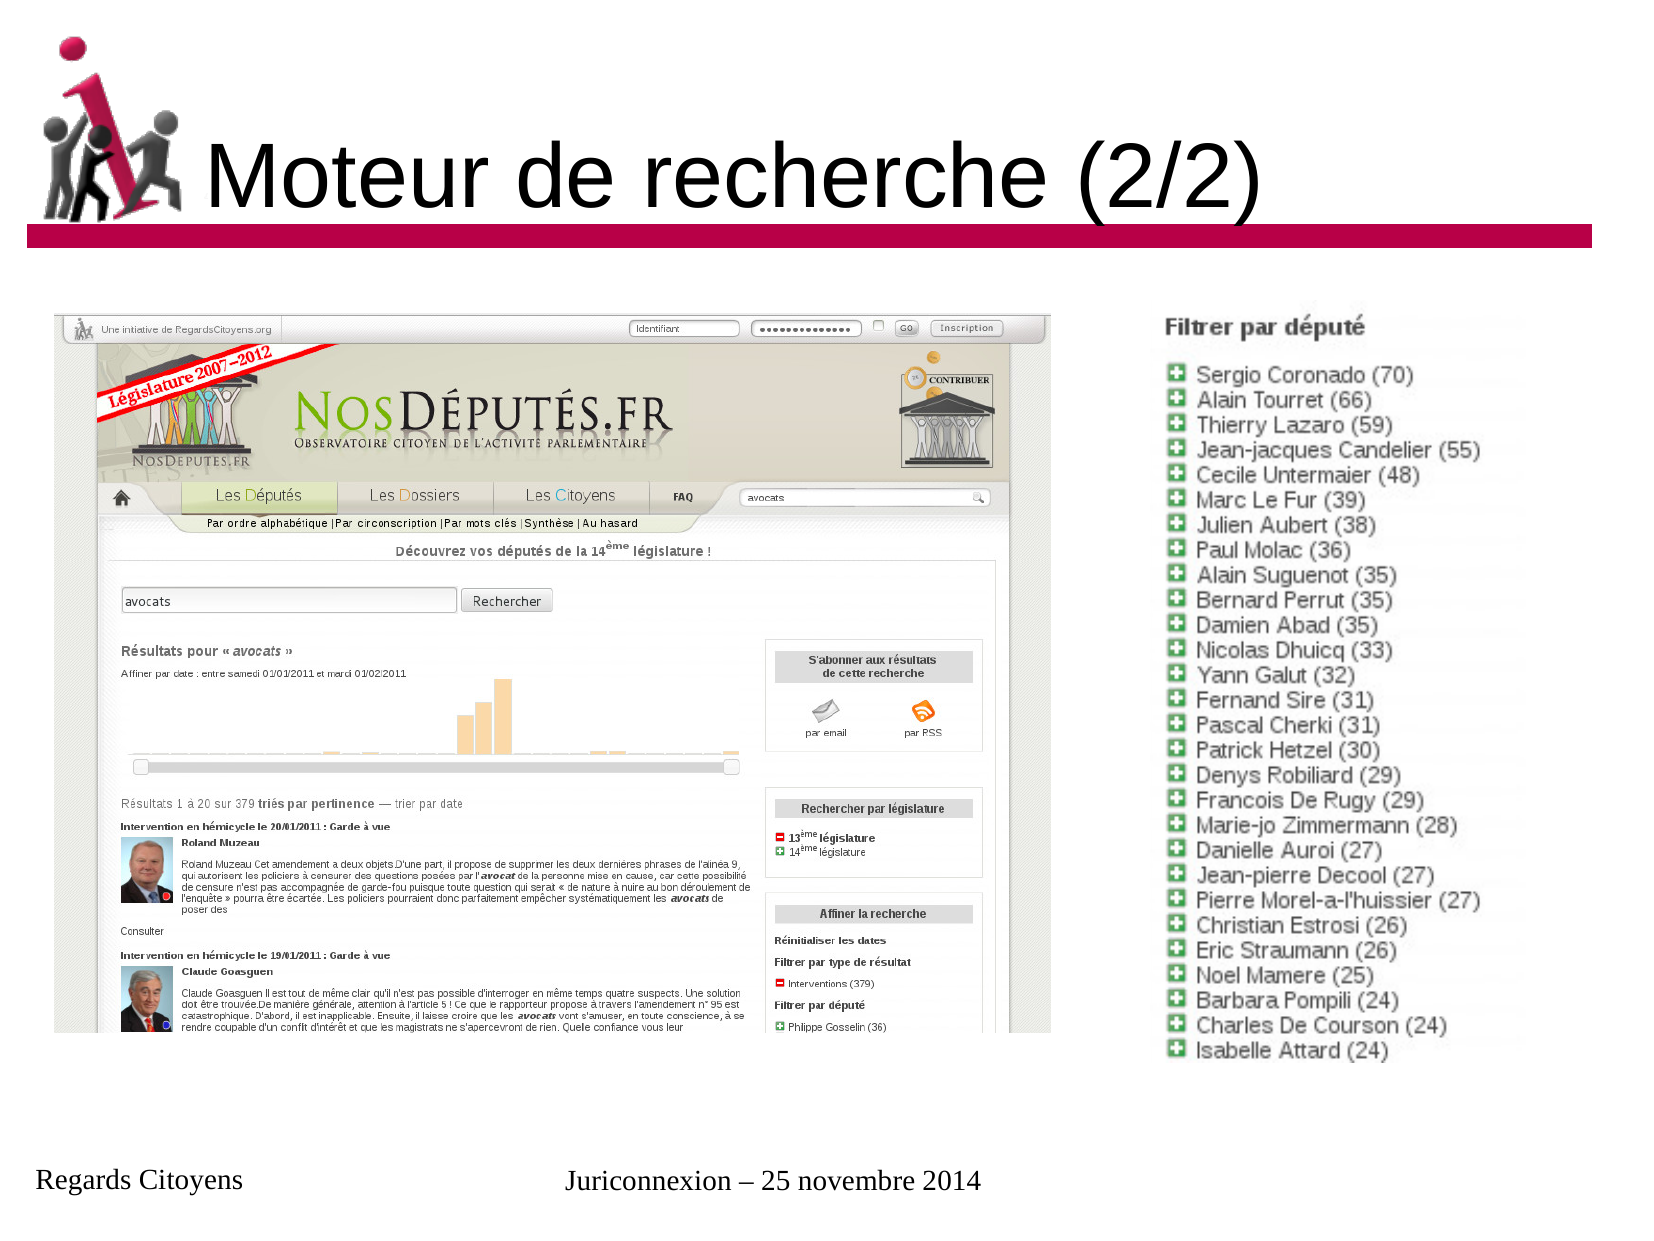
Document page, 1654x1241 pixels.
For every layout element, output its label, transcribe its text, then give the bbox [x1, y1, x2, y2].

title Moteur de recherche (2/2) [204, 72, 1593, 280]
picture [54, 313, 1051, 1033]
picture [1150, 300, 1526, 1063]
picture [27, 31, 208, 224]
